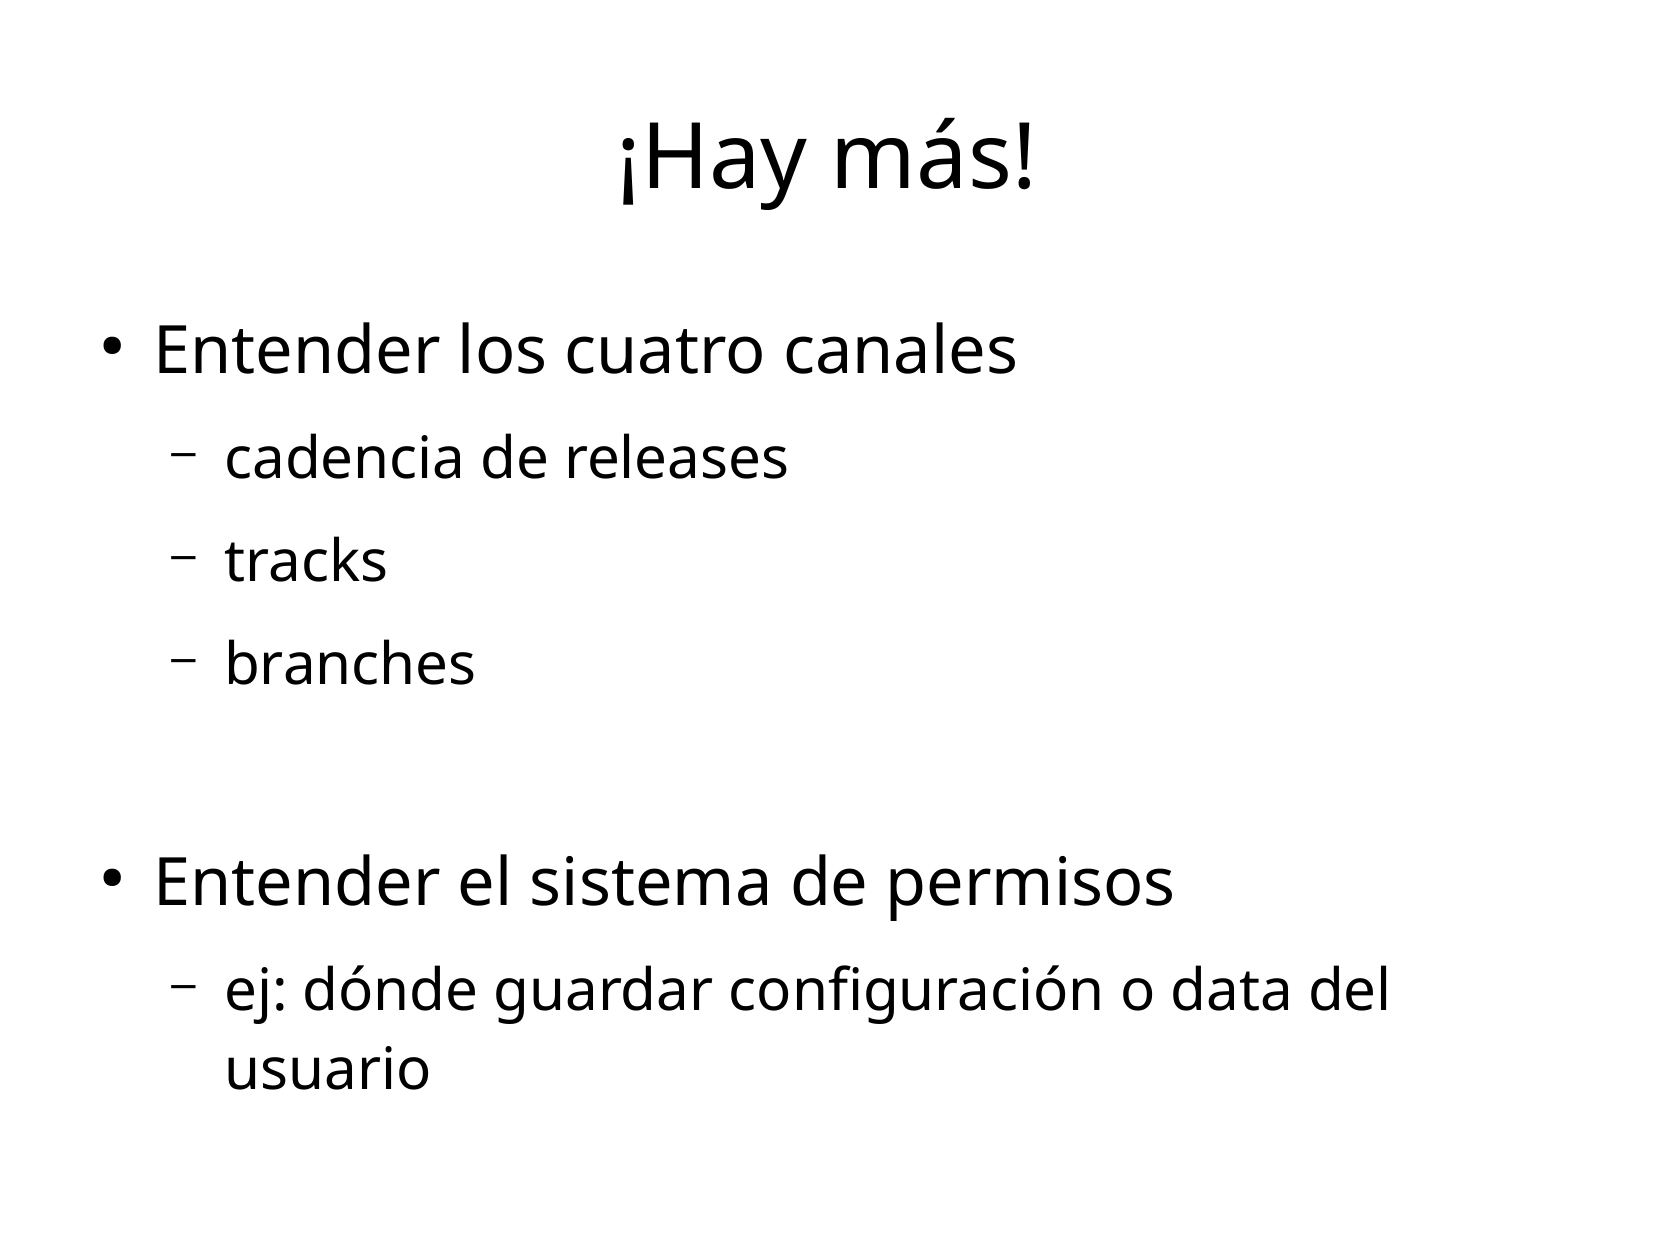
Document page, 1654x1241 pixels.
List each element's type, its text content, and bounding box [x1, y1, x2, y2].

list Entender los cuatro canales cadencia de releases tracks branches Entender el sistema de permisos ej: dónde guardar configuración o data del usuario [82, 302, 1571, 1229]
title ¡Hay más! [82, 49, 1571, 257]
